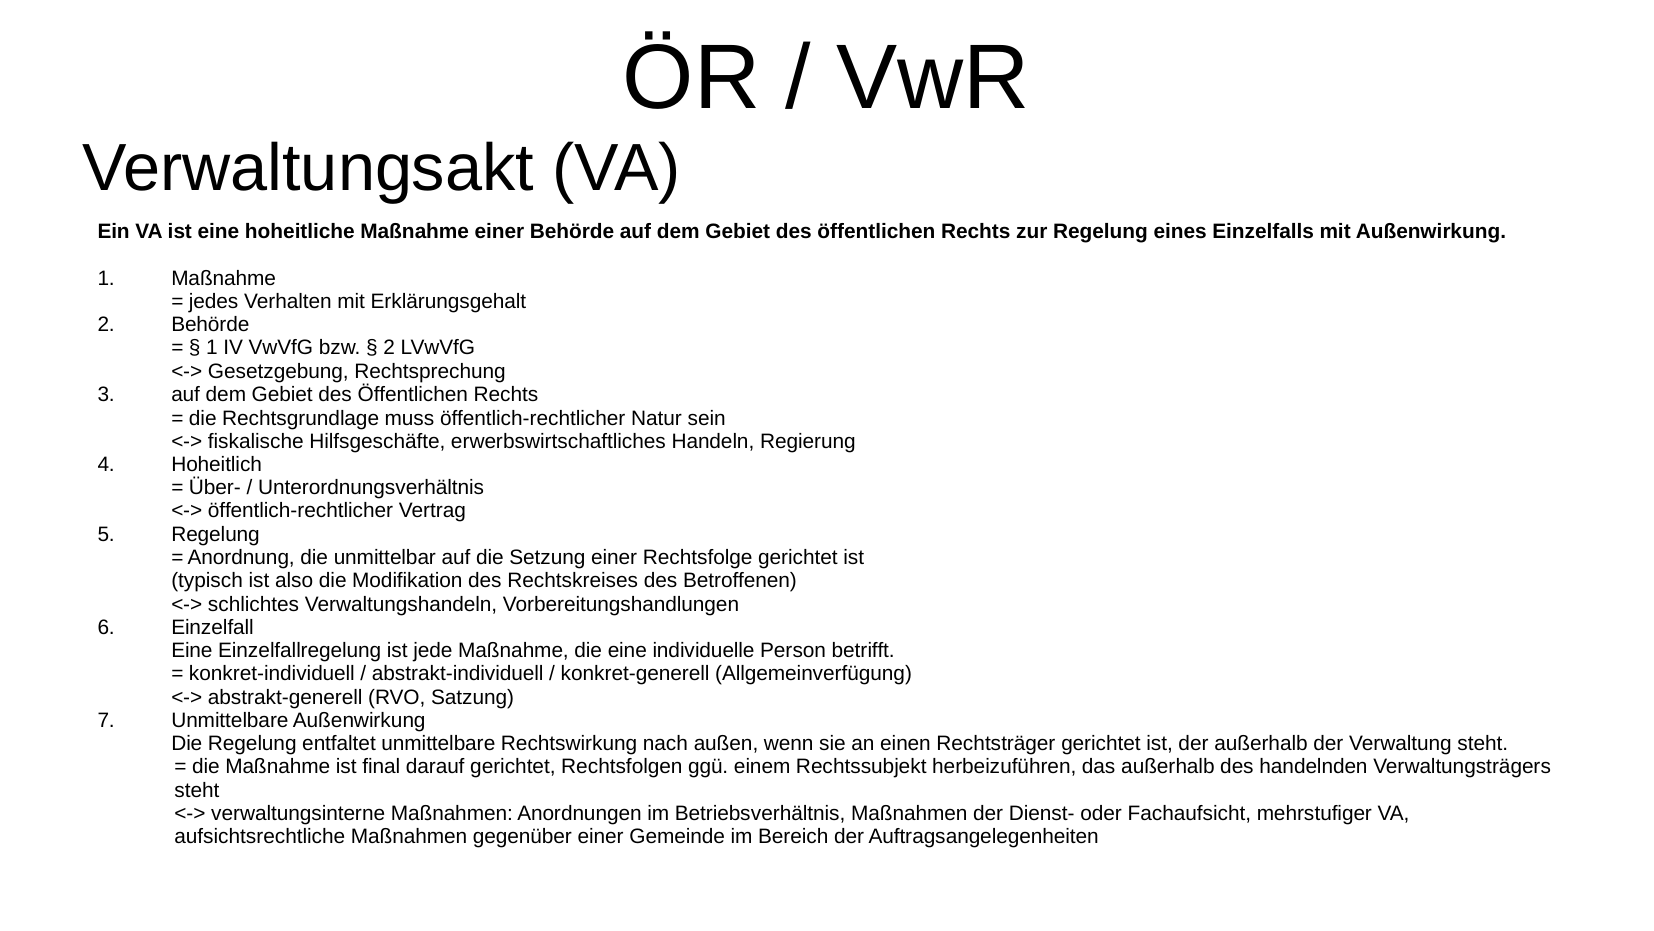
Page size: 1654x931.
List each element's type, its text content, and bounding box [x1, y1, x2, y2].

list Verwaltungsakt (VA) [82, 129, 1571, 212]
title ÖR / VwR [82, 23, 1571, 129]
text_box Ein VA ist eine hoheitliche Maßnahme einer Behörde auf dem Gebiet des öffentlichen Rechts zur Regelung eines Einzelfalls mit Außenwirkung. 1. Maßnahme = jedes Verhalten mit Erklärungsgehalt 2. Behörde = § 1 IV VwVfG bzw. § 2 LVwVfG <-> Gesetzgebung, Rechtsprechung 3. auf dem Gebiet des Öffentlichen Rechts = die Rechtsgrundlage muss öffentlich-rechtlicher Natur sein <-> fiskalische Hilfsgeschäfte, erwerbswirtschaftliches Handeln, Regierung 4. Hoheitlich = Über- / Unterordnungsverhältnis <-> öffentlich-rechtlicher Vertrag 5. Regelung = Anordnung, die unmittelbar auf die Setzung einer Rechtsfolge gerichtet ist (typisch ist also die Modifikation des Rechtskreises des Betroffenen) <-> schlichtes Verwaltungshandeln, Vorbereitungshandlungen 6. Einzelfall Eine Einzelfallregelung ist jede Maßnahme, die eine individuelle Person betrifft. = konkret-individuell / abstrakt-individuell / konkret-generell (Allgemeinverfügung) <-> abstrakt-generell (RVO, Satzung) 7. Unmittelbare Außenwirkung Die Regelung entfaltet unmittelbare Rechtswirkung nach außen, wenn sie an einen Rechtsträger gerichtet ist, der außerhalb der Verwaltung steht. = die Maßnahme ist final darauf gerichtet, Rechtsfolgen ggü. einem Rechtssubjekt herbeizuführen, das außerhalb des handelnden Verwaltungsträgers steht <-> verwaltungsinterne Maßnahmen: Anordnungen im Betriebsverhältnis, Maßnahmen der Dienst- oder Fachaufsicht, mehrstufiger VA, aufsichtsrechtliche Maßnahmen gegenüber einer Gemeinde im Bereich der Auftragsangelegenheiten [82, 212, 1571, 856]
